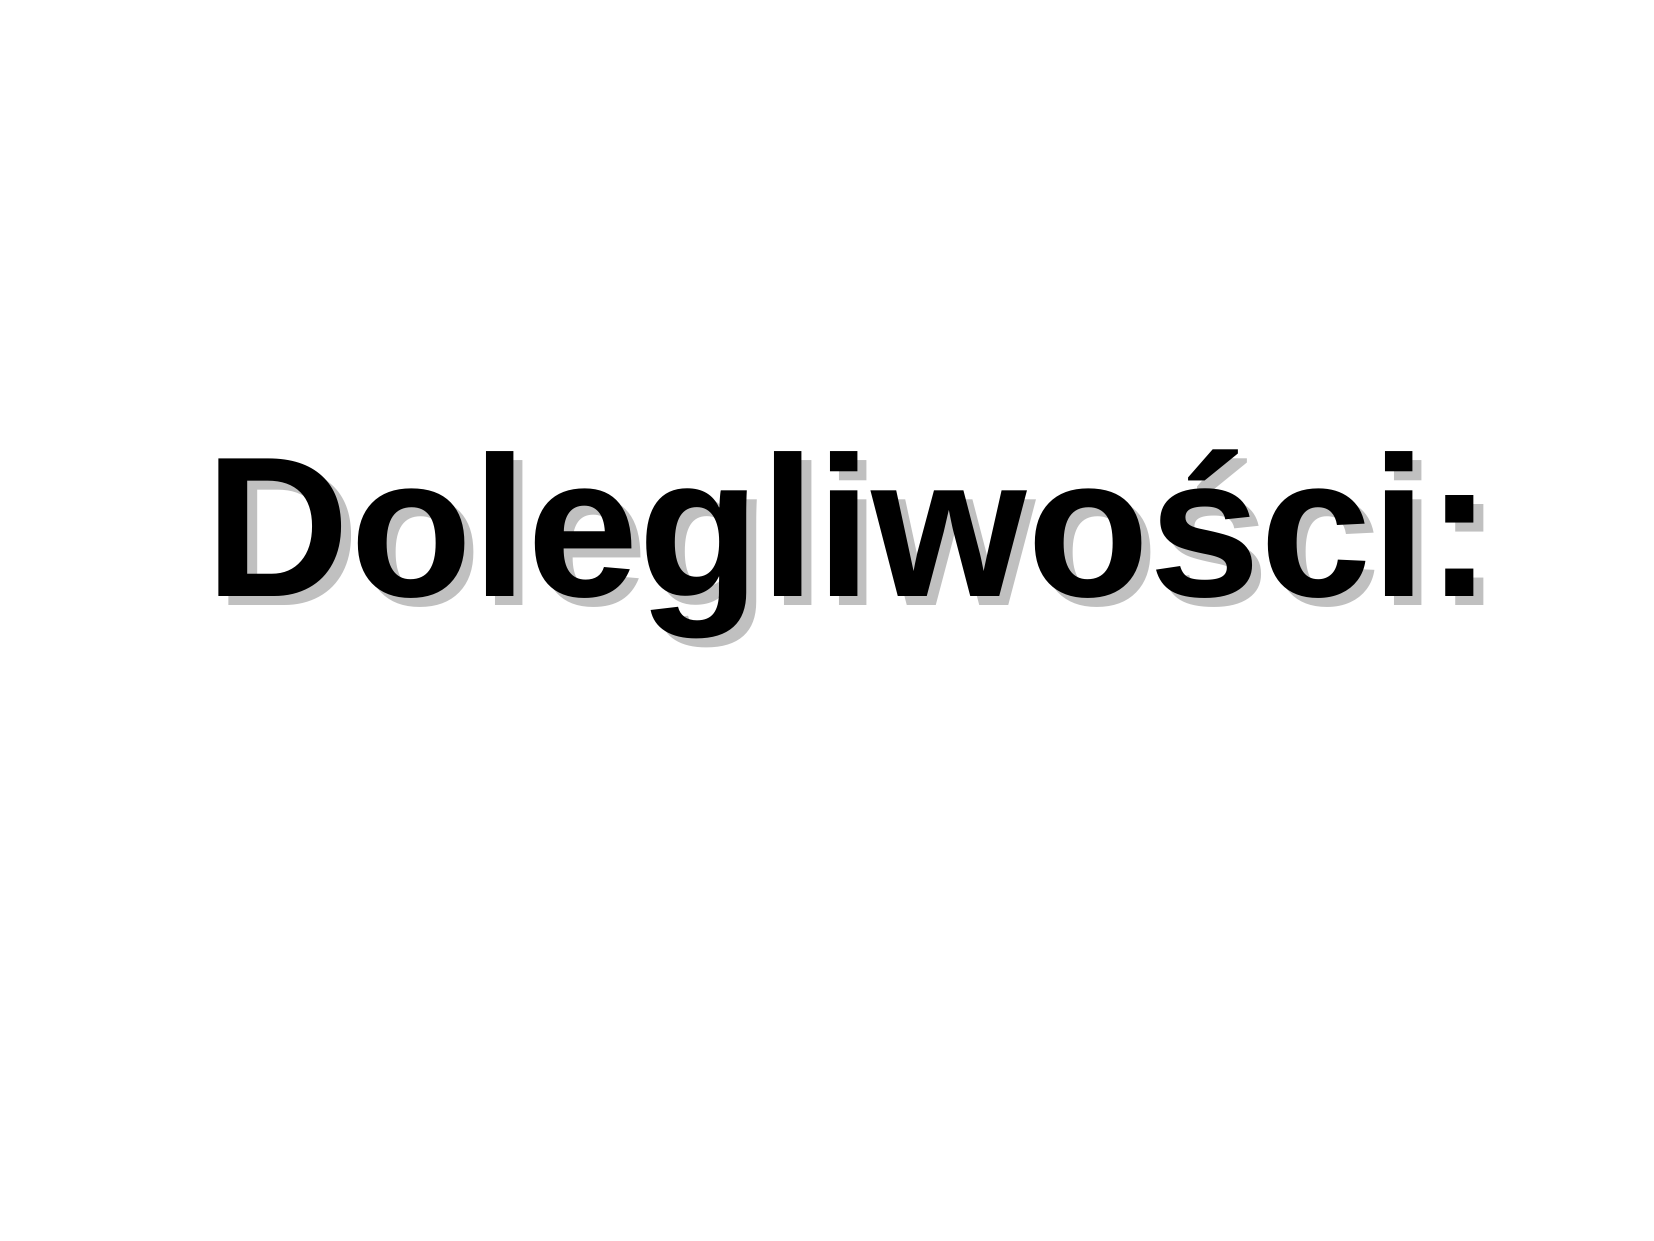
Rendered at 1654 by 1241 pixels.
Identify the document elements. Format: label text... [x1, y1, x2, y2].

title Dolegliwości: [106, 396, 1595, 621]
